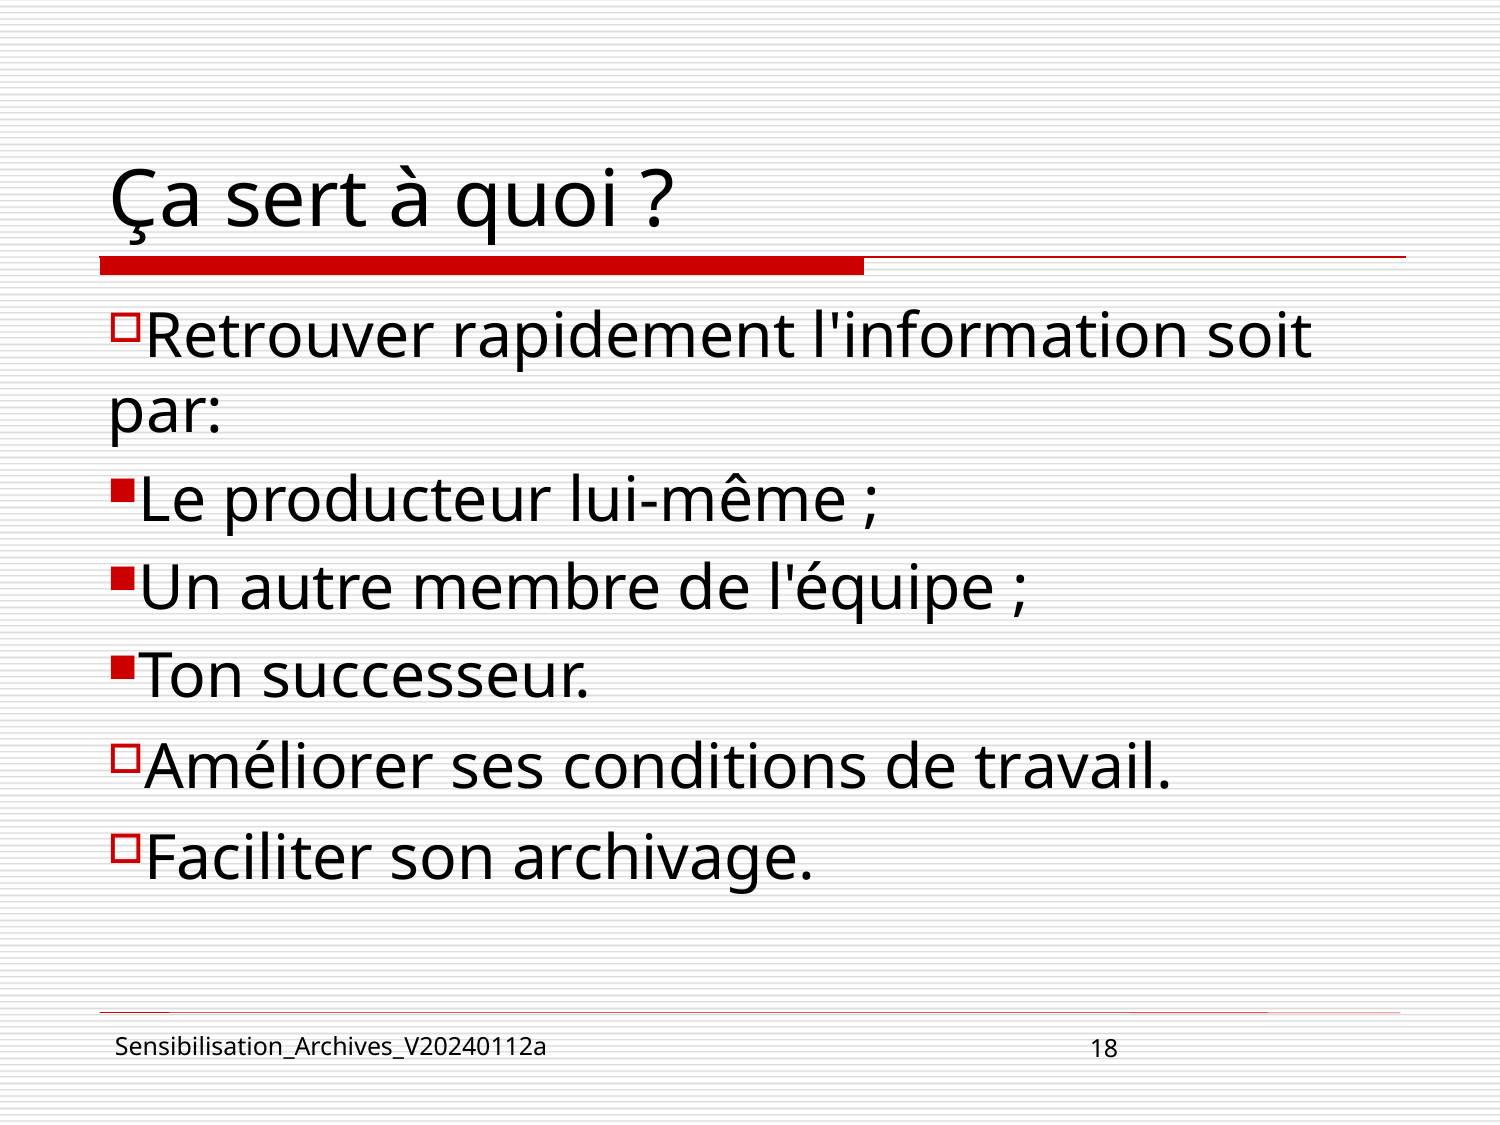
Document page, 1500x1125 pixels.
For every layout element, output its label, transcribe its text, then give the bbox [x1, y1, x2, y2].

picture [0, 0, 1500, 1125]
text_box Sensibilisation_Archives_V20240112a [100, 1023, 989, 1101]
title Ça sert à quoi ? [94, 50, 1407, 250]
list Retrouver rapidement l'information soit par: Le producteur lui-même ; Un autre membre de l'équipe ; Ton successeur. Améliorer ses conditions de travail. Faciliter son archivage. [92, 287, 1406, 988]
text_box 33 [1074, 1024, 1400, 1103]
